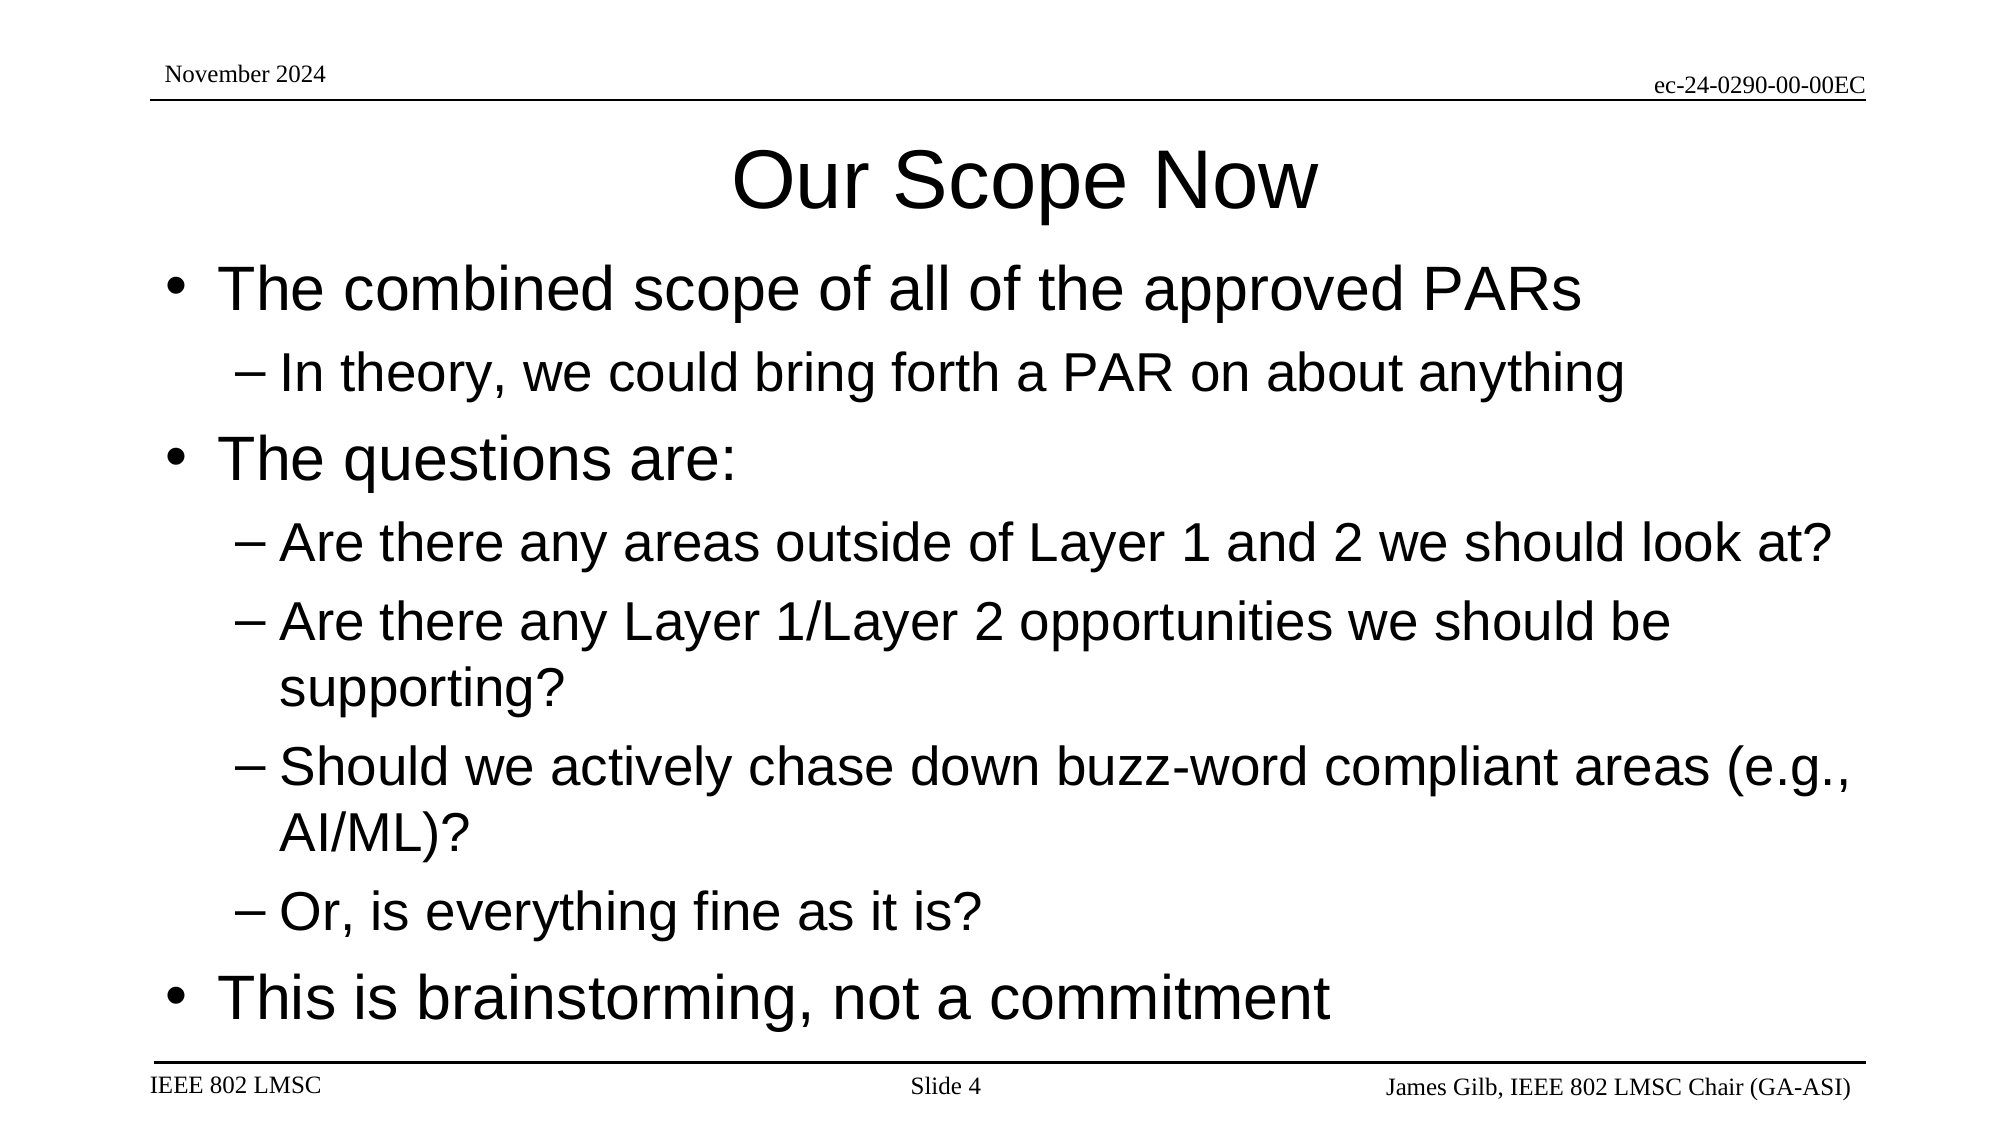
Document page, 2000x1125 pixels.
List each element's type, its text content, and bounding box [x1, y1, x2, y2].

list The combined scope of all of the approved PARs In theory, we could bring forth a PAR on about anything The questions are: Are there any areas outside of Layer 1 and 2 we should look at? Are there any Layer 1/Layer 2 opportunities we should be supporting? Should we actively chase down buzz-word compliant areas (e.g., AI/ML)? Or, is everything fine as it is? This is brainstorming, not a commitment [149, 239, 1900, 1051]
title Our Scope Now [149, 112, 1900, 238]
